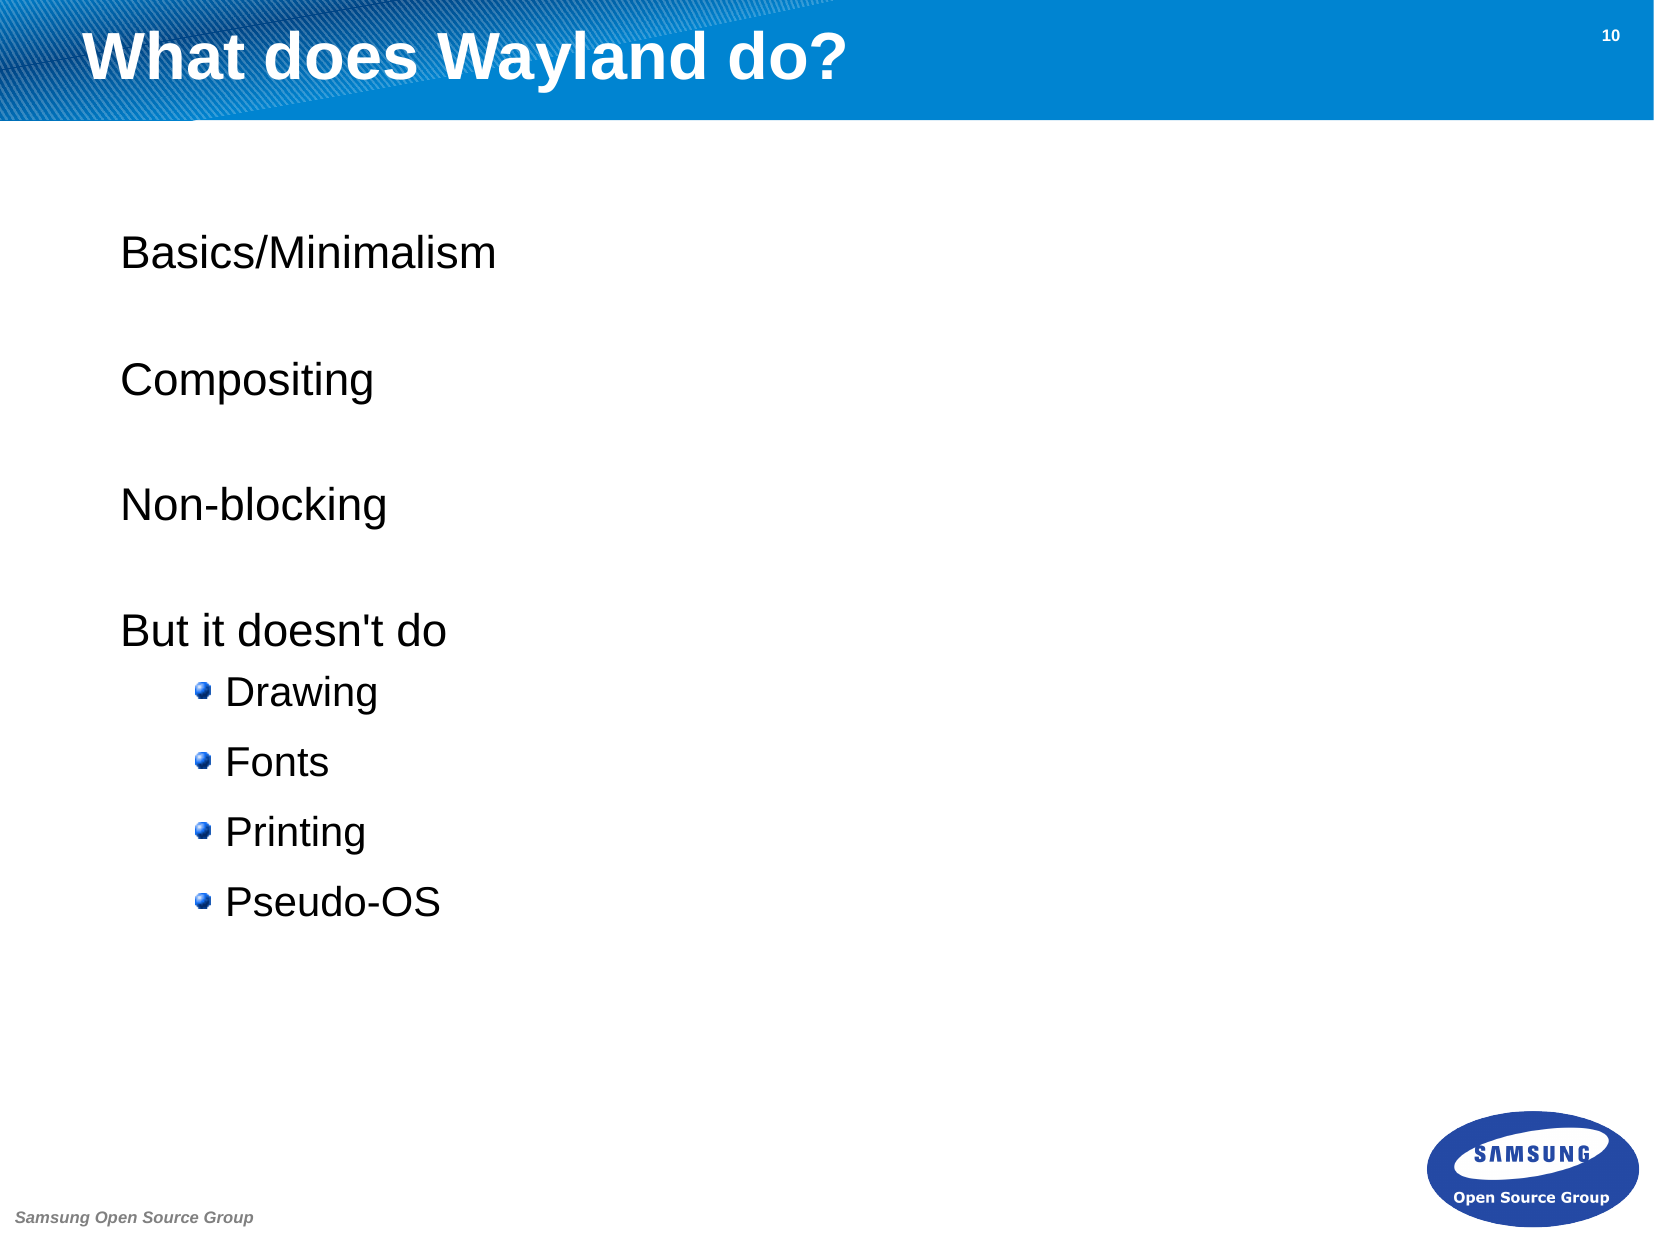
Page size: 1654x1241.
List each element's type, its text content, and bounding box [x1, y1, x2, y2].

list Basics/Minimalism Compositing Non-blocking But it doesn't do Drawing Fonts Printing Pseudo-OS [90, 225, 1545, 945]
title What does Wayland do? [82, 15, 1570, 100]
picture [1425, 1109, 1641, 1230]
